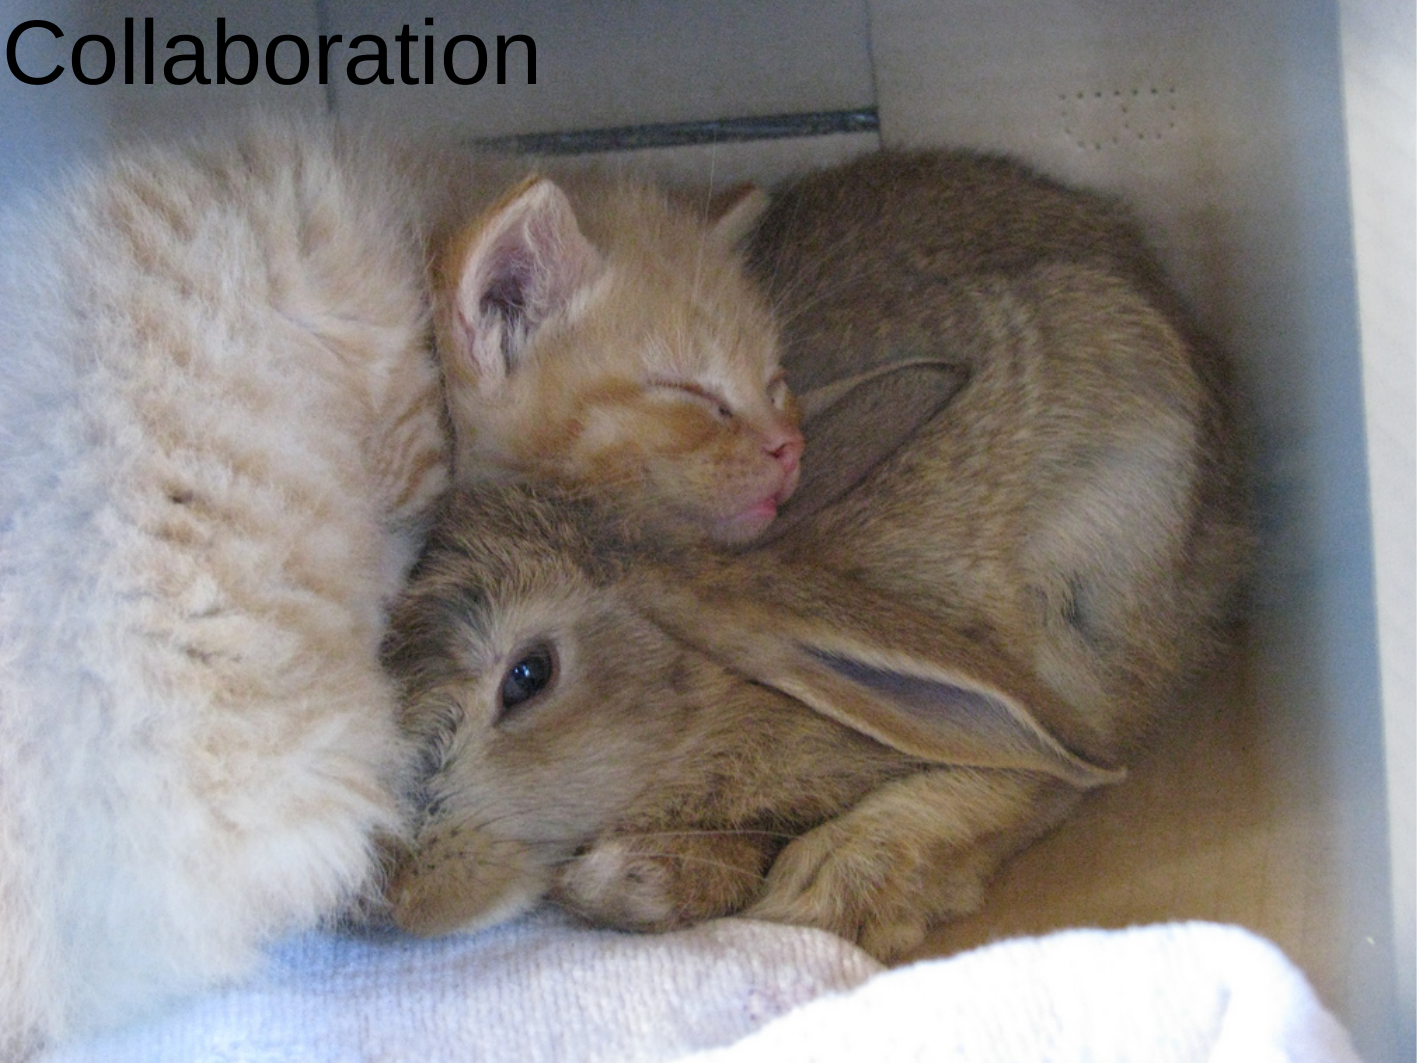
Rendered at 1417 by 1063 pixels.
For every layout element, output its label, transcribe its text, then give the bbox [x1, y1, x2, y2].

text_box Collaboration [0, 0, 546, 105]
picture [0, 0, 1417, 1063]
